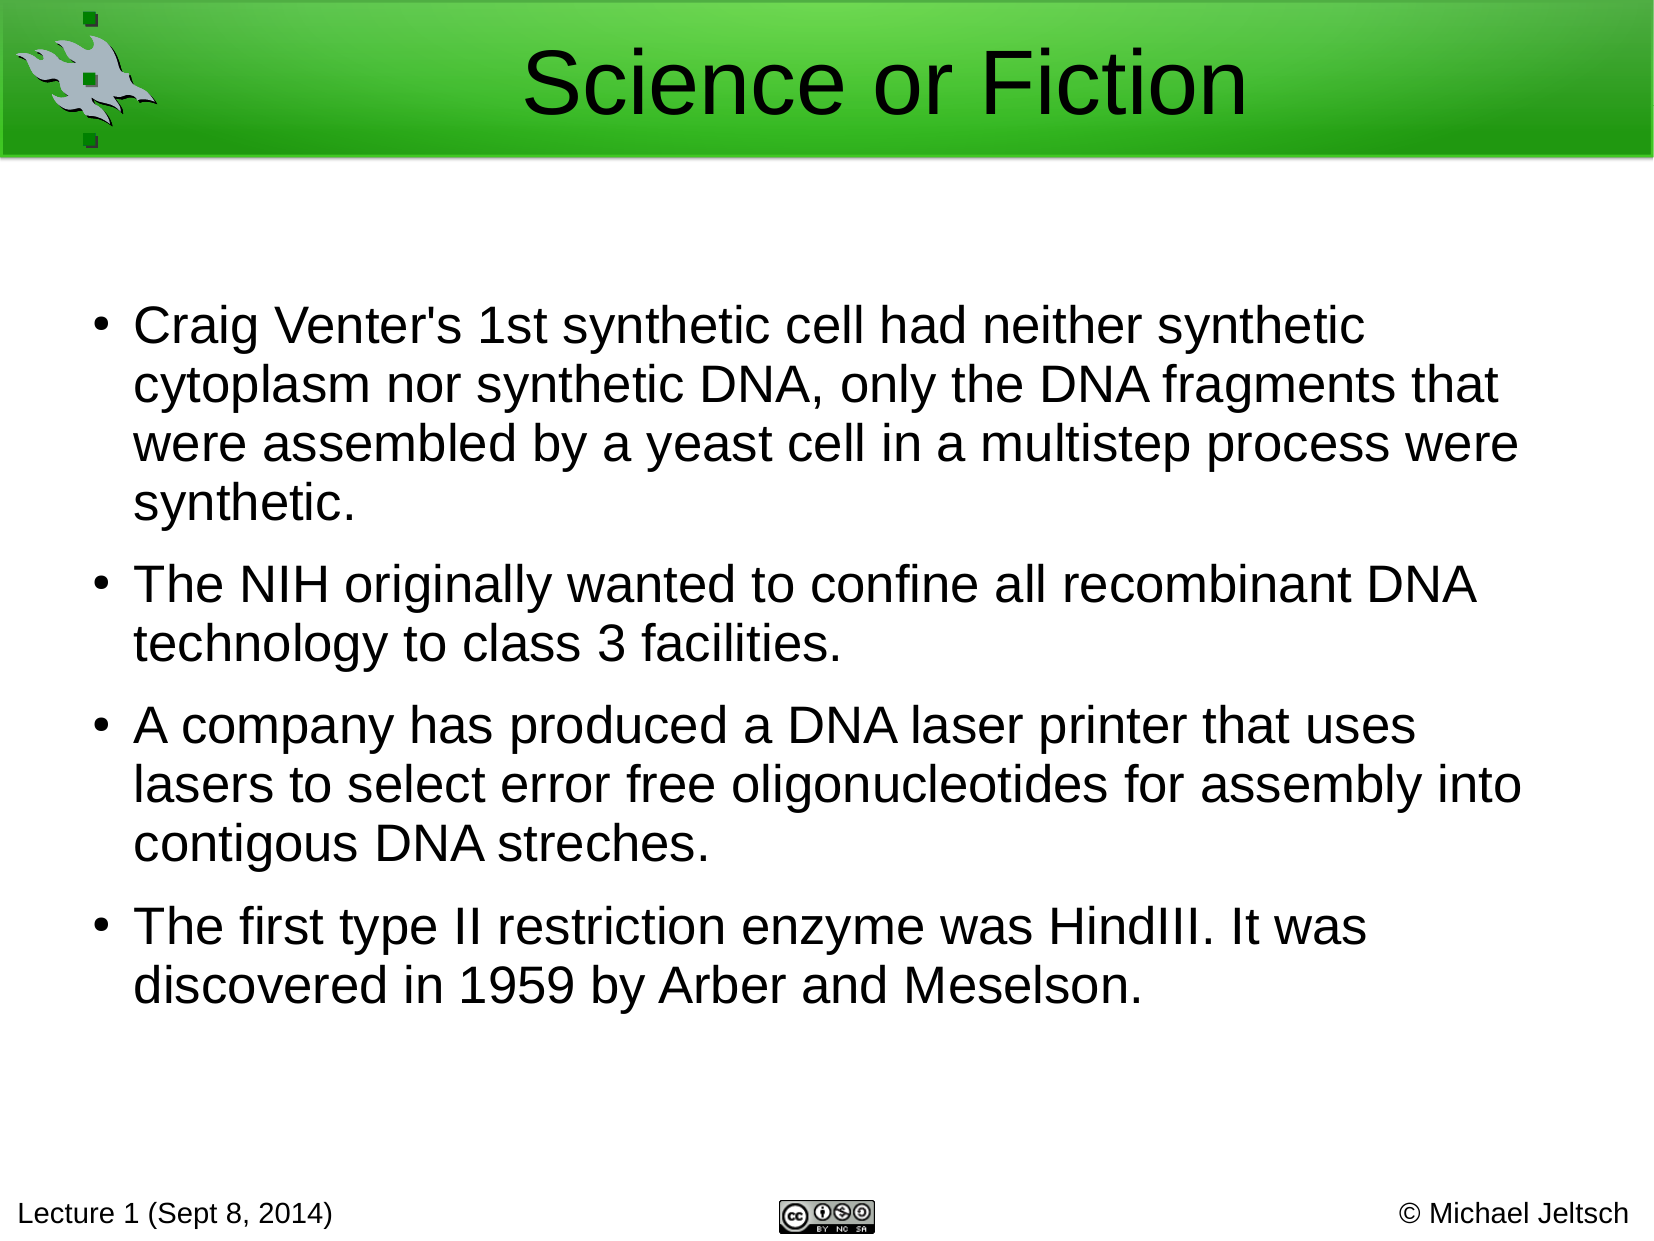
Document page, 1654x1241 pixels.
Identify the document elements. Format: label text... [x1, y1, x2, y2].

title Science or Fiction [200, 11, 1571, 154]
picture [779, 1200, 875, 1234]
list Craig Venter's 1st synthetic cell had neither synthetic cytoplasm nor synthetic DNA, only the DNA fragments that were assembled by a yeast cell in a multistep process were synthetic. The NIH originally wanted to confine all recombinant DNA technology to class 3 facilities. A company has produced a DNA laser printer that uses lasers to select error free oligonucleotides for assembly into contigous DNA streches. The first type II restriction enzyme was HindIII. It was discovered in 1959 by Arber and Meselson. [78, 295, 1567, 1015]
